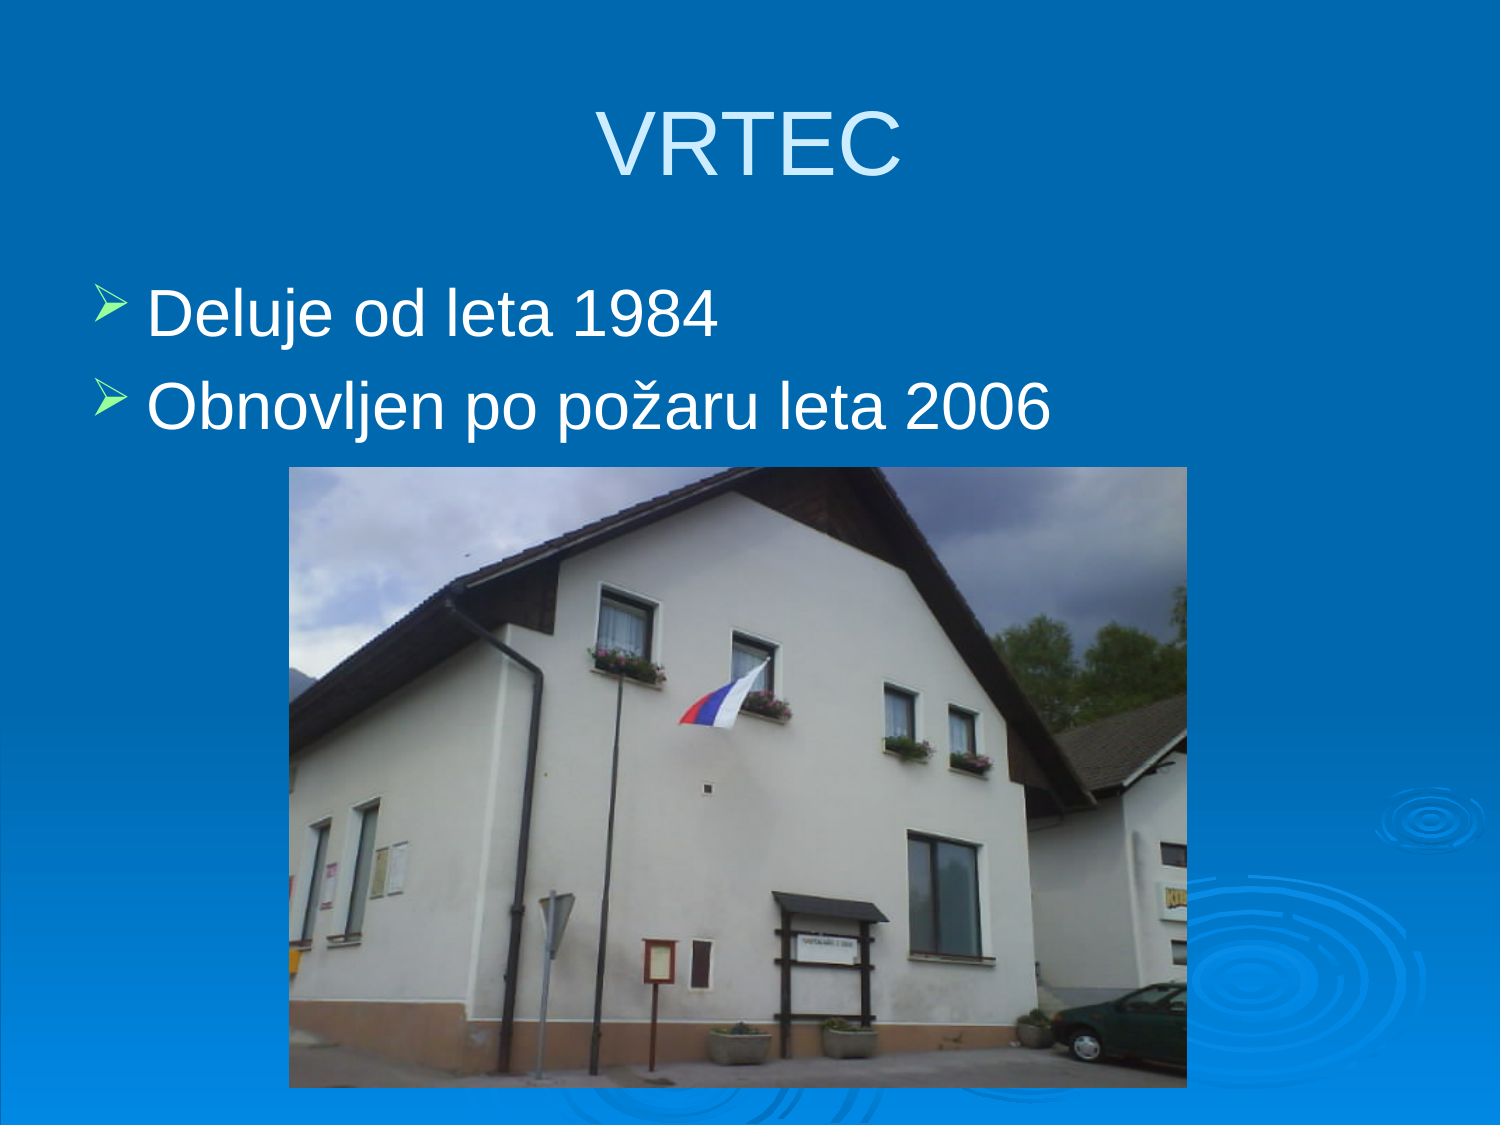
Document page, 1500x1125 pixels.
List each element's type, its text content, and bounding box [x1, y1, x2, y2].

title VRTEC [75, 45, 1425, 233]
picture [289, 467, 1187, 1088]
list Deluje od leta 1984 Obnovljen po požaru leta 2006 [75, 262, 1425, 1005]
